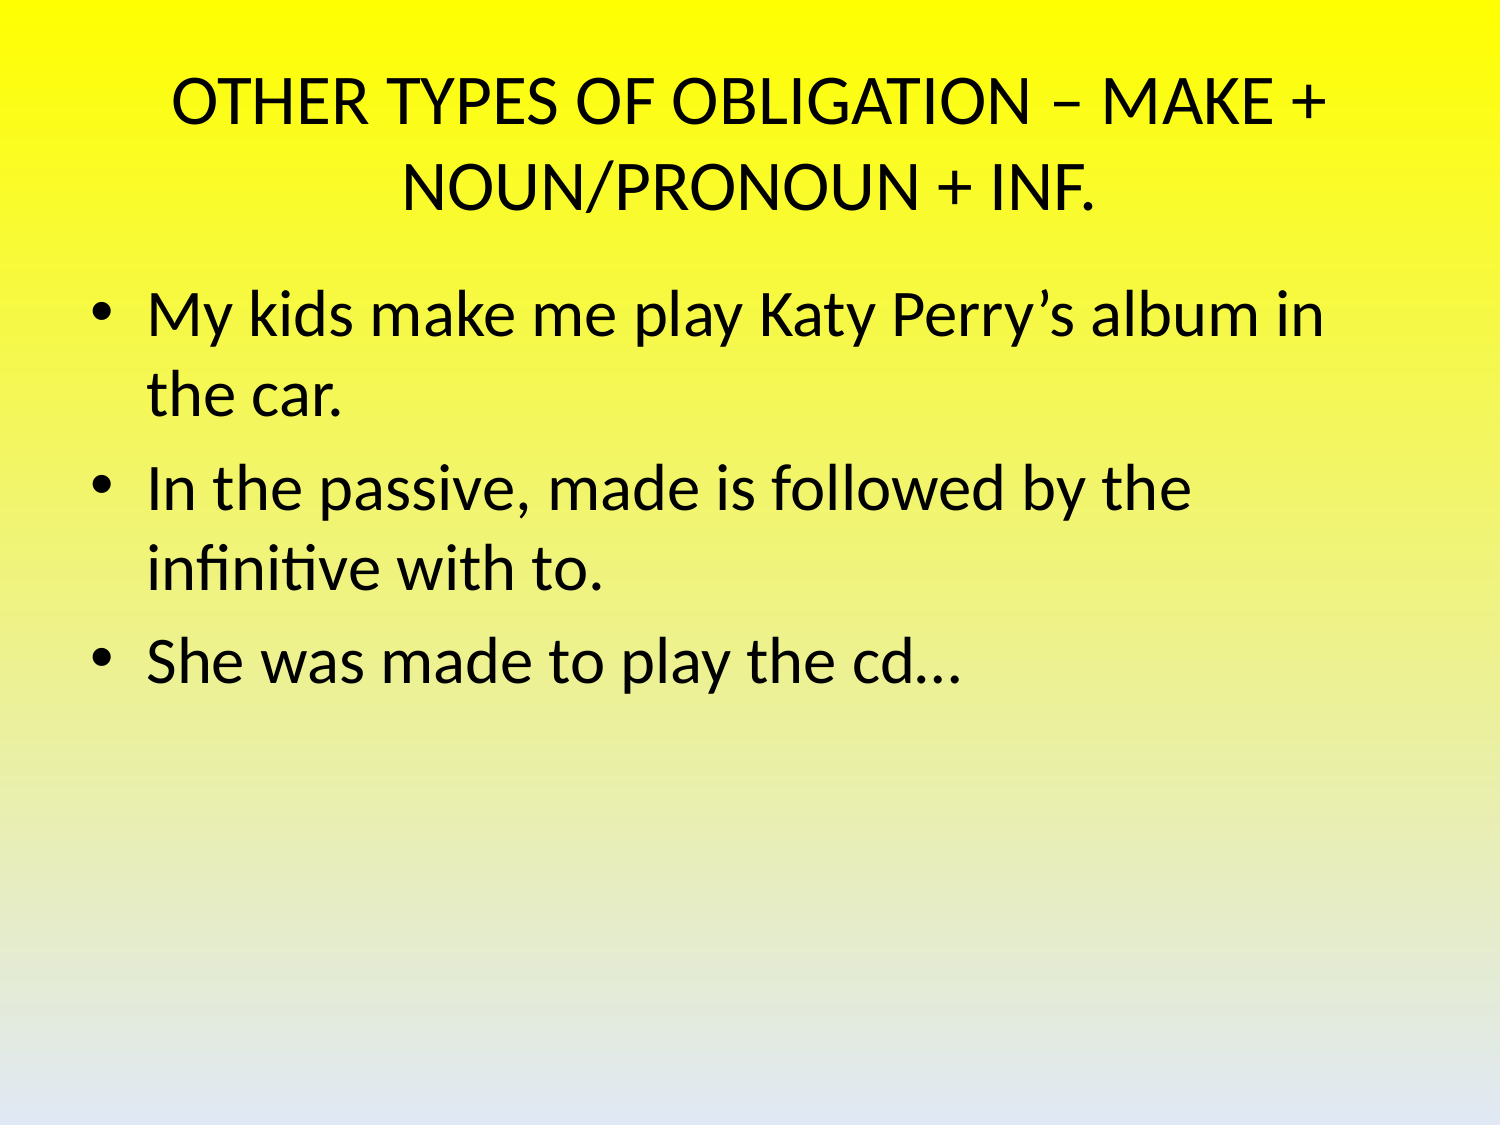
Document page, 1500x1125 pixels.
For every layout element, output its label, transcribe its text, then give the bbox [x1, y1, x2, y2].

list My kids make me play Katy Perry’s album in the car. In the passive, made is followed by the infinitive with to. She was made to play the cd… [75, 262, 1425, 1005]
title OTHER TYPES OF OBLIGATION – MAKE + NOUN/PRONOUN + INF. [75, 45, 1425, 233]
